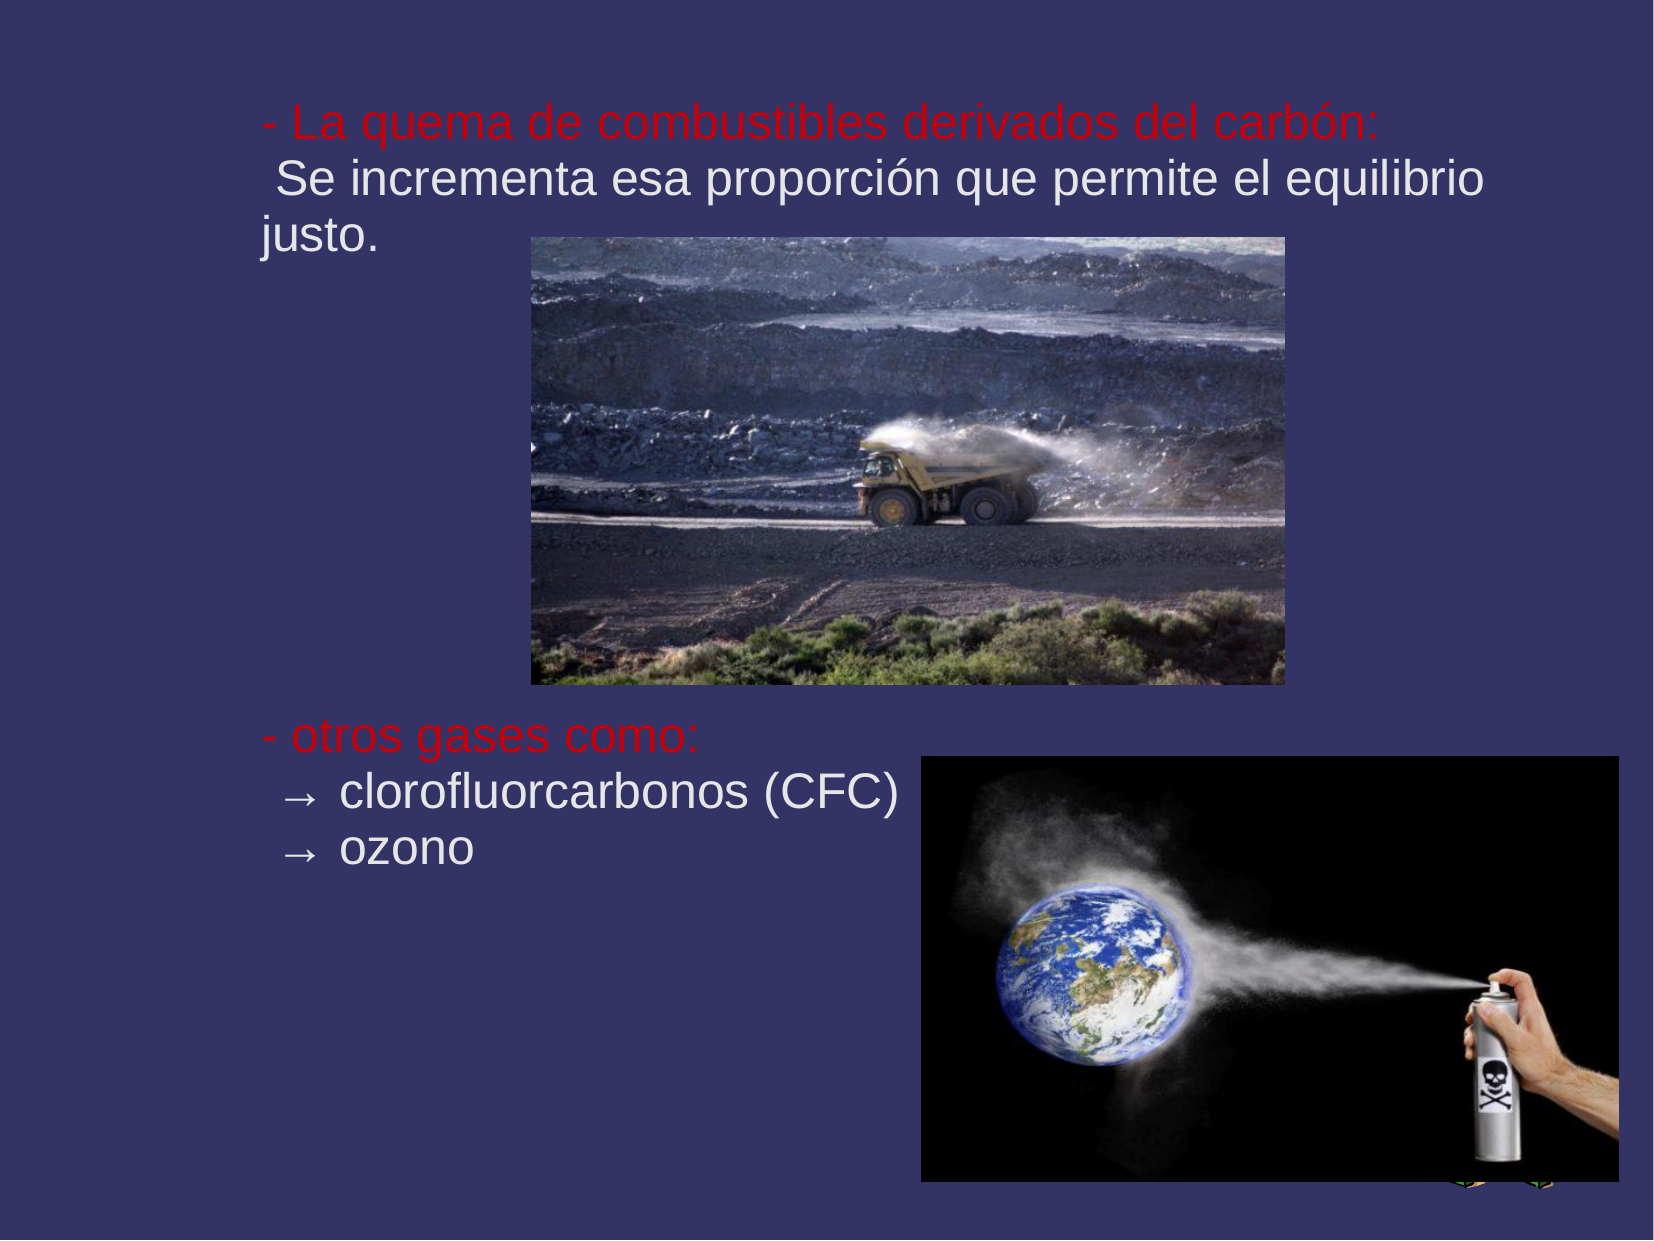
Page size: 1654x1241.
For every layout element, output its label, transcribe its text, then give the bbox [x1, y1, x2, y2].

picture [531, 237, 1285, 686]
picture [921, 756, 1619, 1182]
list - La quema de combustibles derivados del carbón: Se incrementa esa proporción que permite el equilibrio justo. - otros gases como: → clorofluorcarbonos (CFC) → ozono [178, 94, 1570, 1147]
